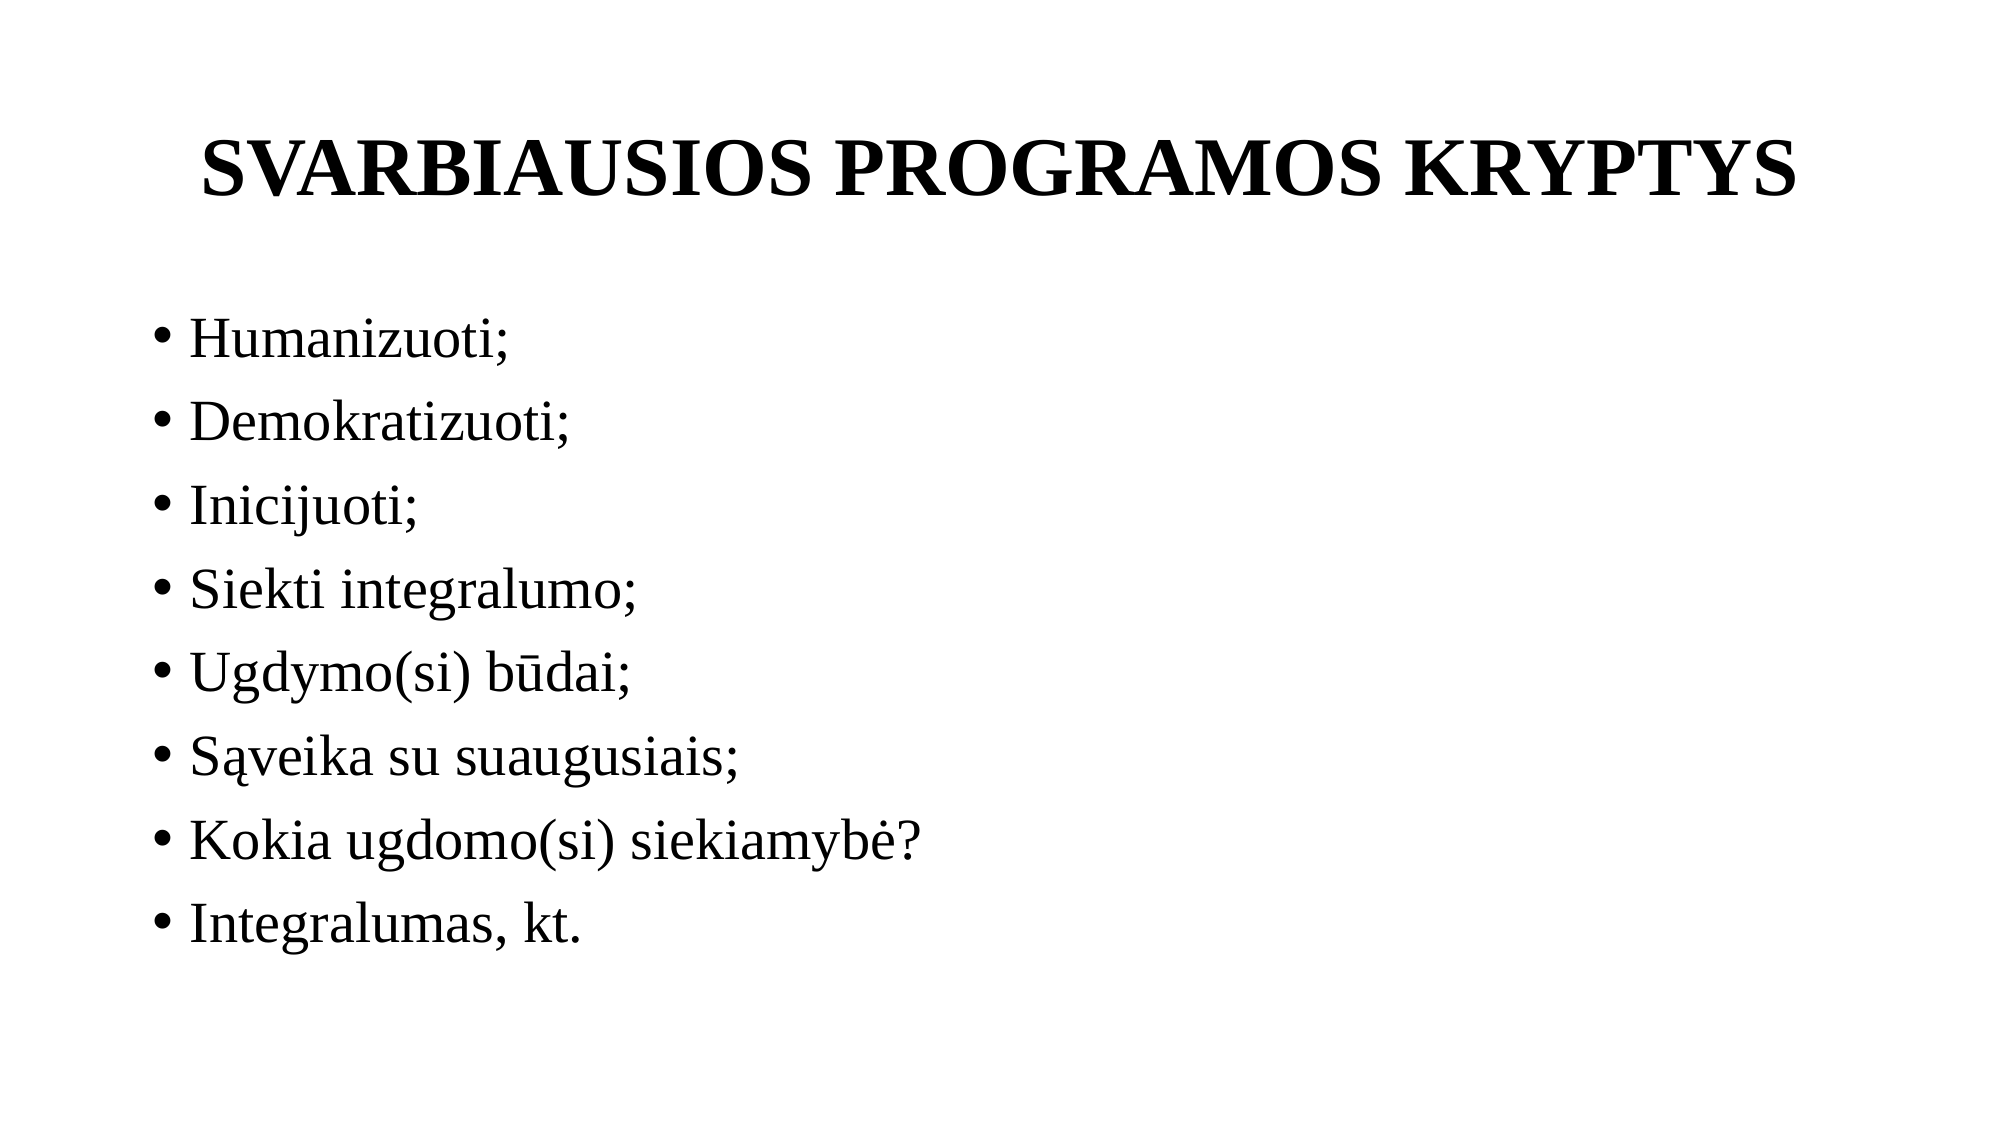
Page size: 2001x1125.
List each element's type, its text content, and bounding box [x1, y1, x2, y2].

list Humanizuoti; Demokratizuoti; Inicijuoti; Siekti integralumo; Ugdymo(si) būdai; Sąveika su suaugusiais; Kokia ugdomo(si) siekiamybė? Integralumas, kt. [137, 299, 1863, 1014]
title SVARBIAUSIOS PROGRAMOS KRYPTYS [137, 59, 1863, 278]
